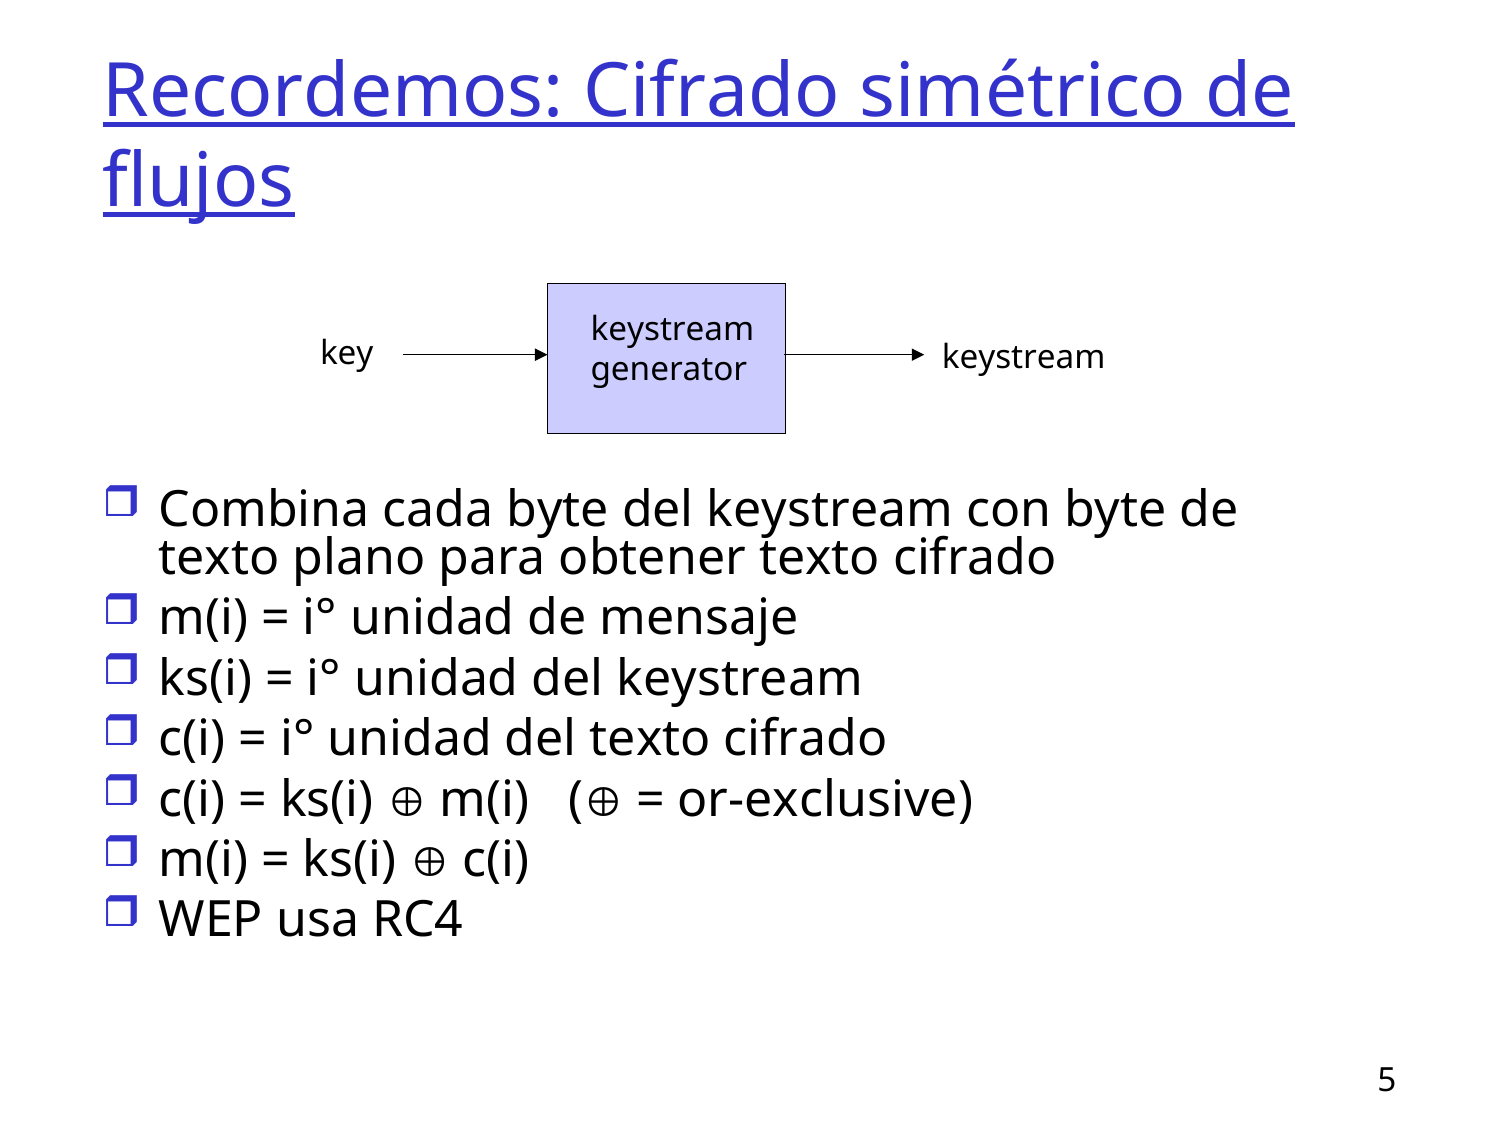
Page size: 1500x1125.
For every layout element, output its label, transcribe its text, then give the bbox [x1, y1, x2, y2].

text_box keystream generator [575, 299, 770, 395]
text_box keystream [927, 327, 1121, 383]
title Recordemos: Cifrado simétrico de flujos [87, 33, 1363, 229]
list Combina cada byte del keystream con byte de texto plano para obtener texto cifrado m(i) = i° unidad de mensaje ks(i) = i° unidad del keystream c(i) = i° unidad del texto cifrado c(i) = ks(i)  m(i) ( = or-exclusive) m(i) = ks(i)  c(i) WEP usa RC4 [87, 480, 1363, 986]
text_box key [305, 323, 389, 379]
text_box [547, 283, 786, 434]
